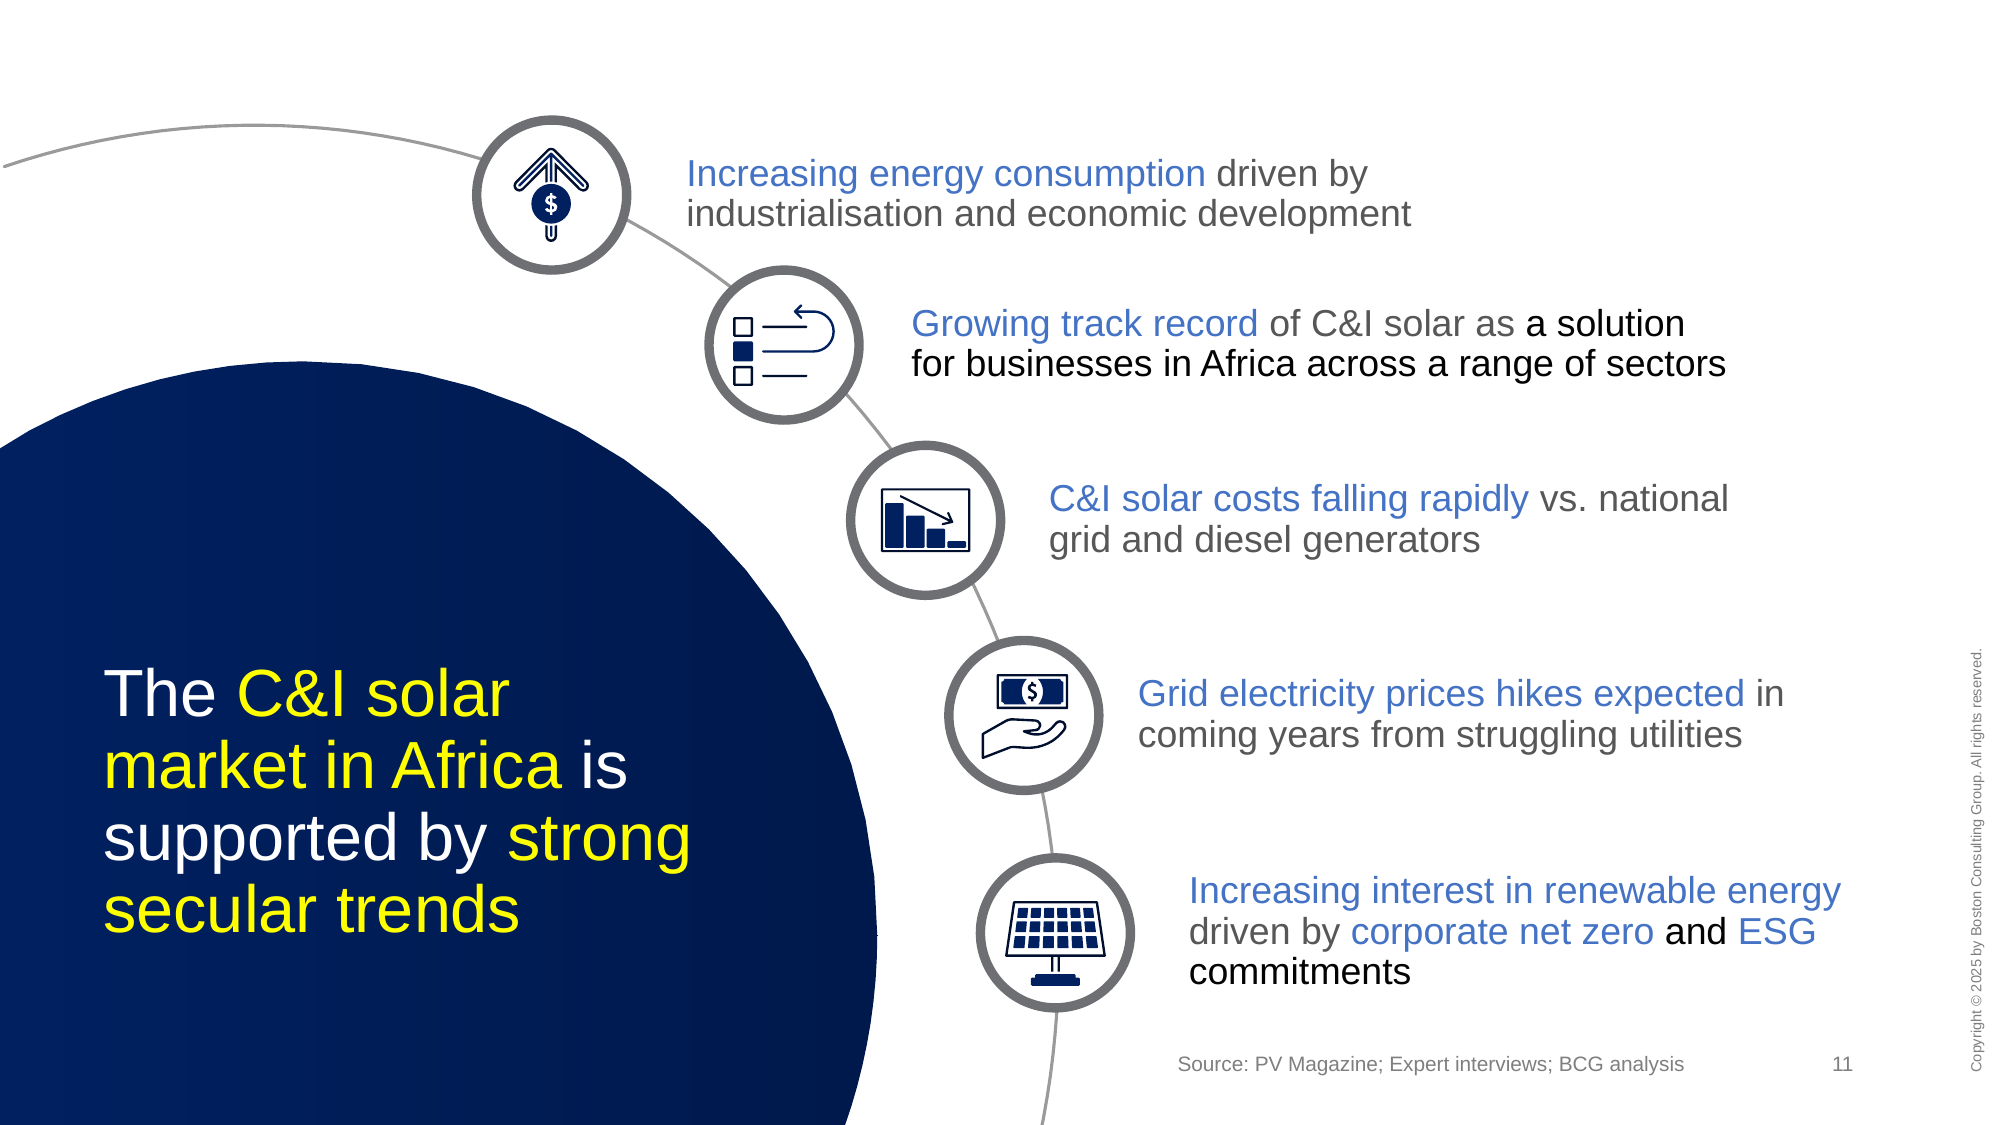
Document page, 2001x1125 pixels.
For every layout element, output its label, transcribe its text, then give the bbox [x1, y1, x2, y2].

text_box [948, 640, 1099, 791]
text_box The C&I solar market in Africa is supported by strong secular trends [103, 628, 710, 977]
text_box [476, 120, 627, 271]
text_box [709, 270, 860, 421]
text_box [0, 361, 878, 1125]
text_box C&I solar costs falling rapidly vs. national grid and diesel generators [1042, 473, 1754, 568]
text_box Increasing interest in renewable energy driven by corporate net zero and ESG commitments [1182, 865, 1919, 1001]
text_box Source: PV Magazine; Expert interviews; BCG analysis [1178, 1054, 1851, 1076]
text_box Increasing energy consumption driven by industrialisation and economic development [680, 148, 1456, 243]
text_box [850, 445, 1001, 596]
text_box Grid electricity prices hikes expected in coming years from struggling utilities [1131, 668, 1843, 763]
text_box Growing track record of C&I solar as a solution for businesses in Africa across a range of sectors [905, 298, 1737, 393]
text_box [980, 857, 1131, 1008]
